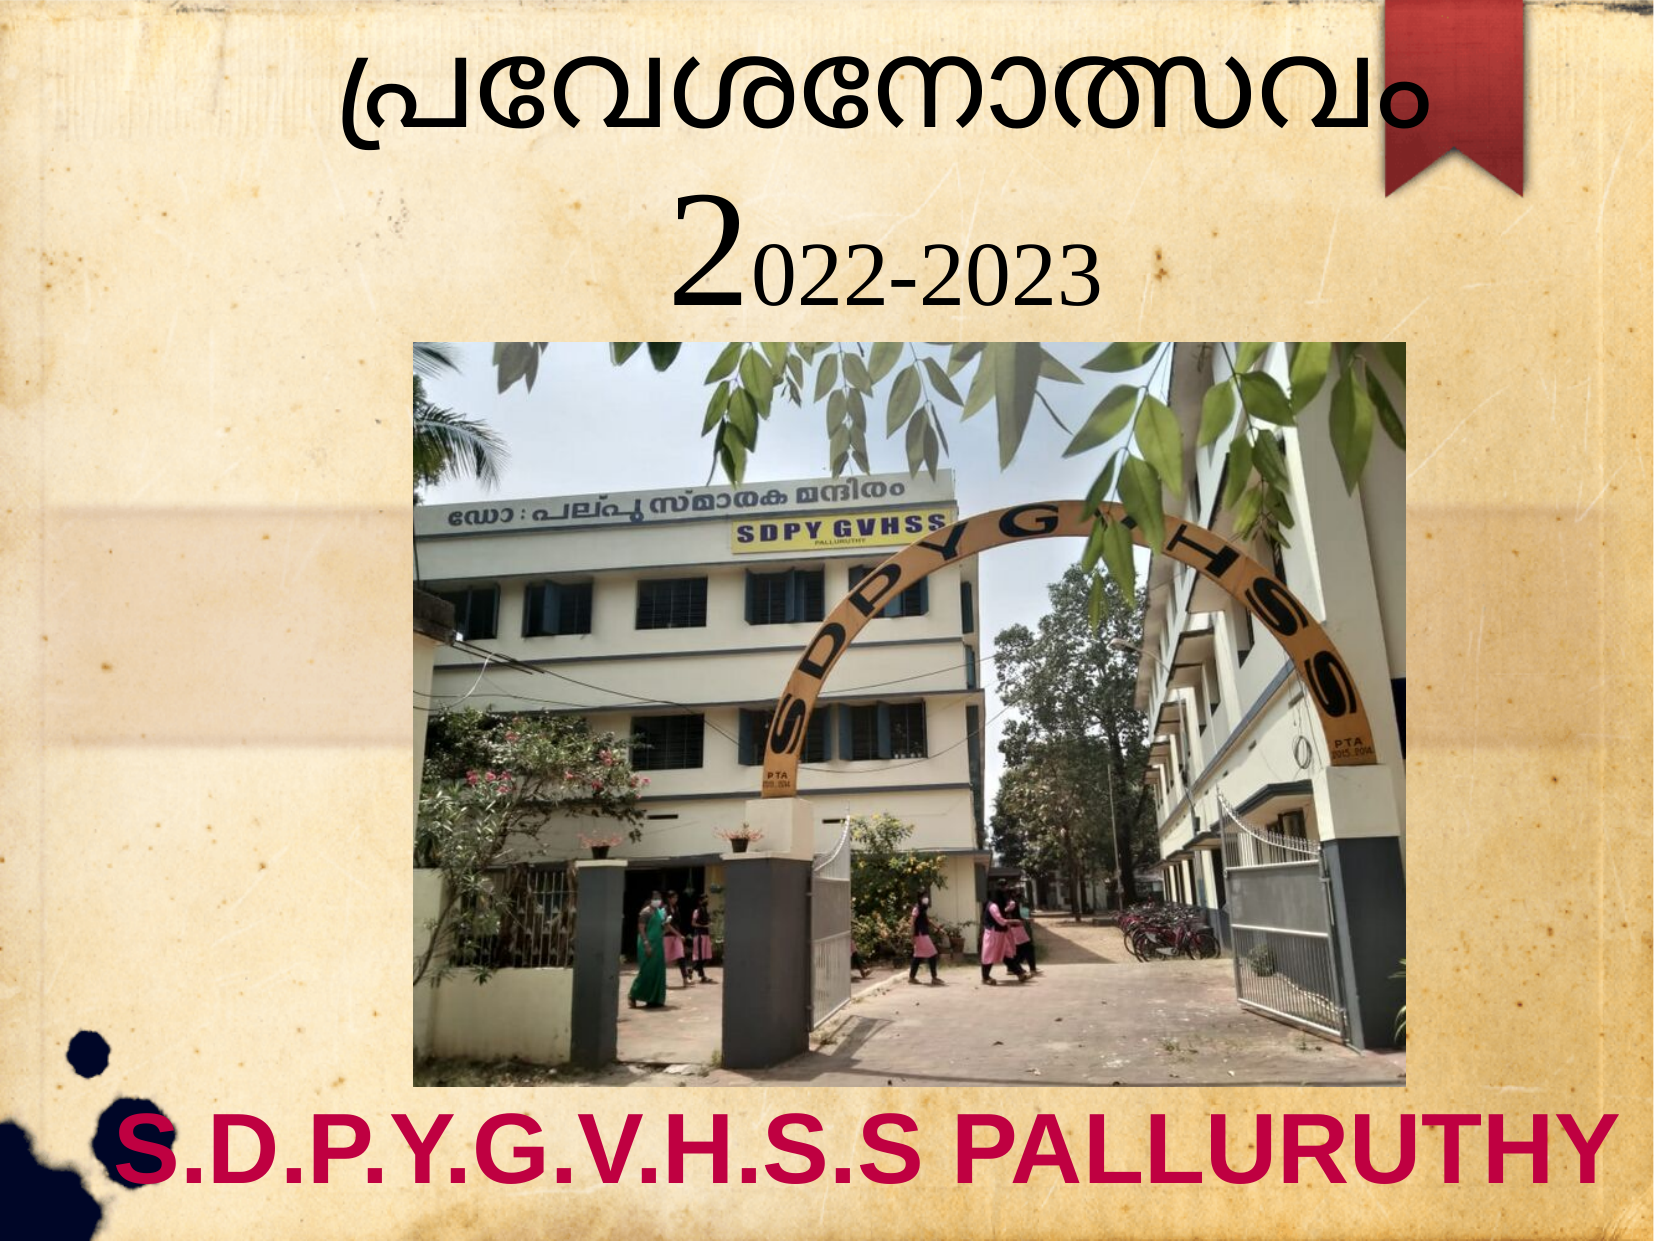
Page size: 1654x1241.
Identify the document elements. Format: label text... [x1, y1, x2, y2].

title പ്രവേശനോത്സവം 2022-2023 [141, 11, 1630, 342]
picture [0, 0, 1654, 1241]
subtitle S.D.P.Y.G.V.H.S.S PALLURUTHY [106, 1062, 1630, 1235]
